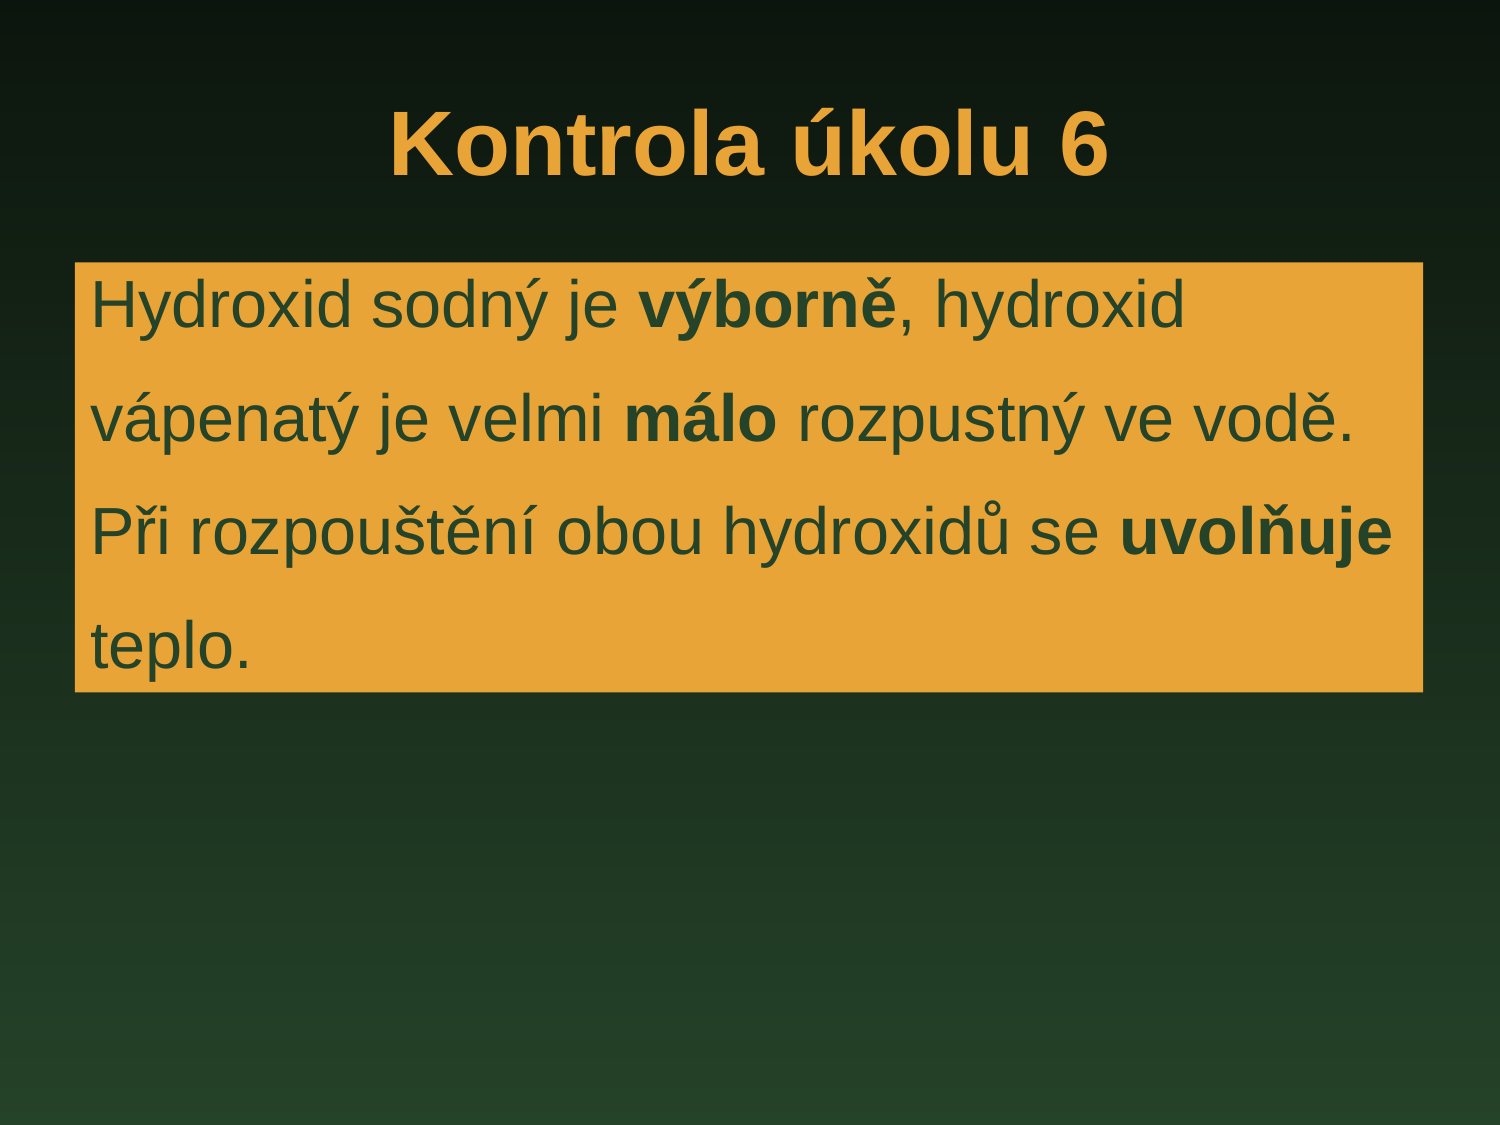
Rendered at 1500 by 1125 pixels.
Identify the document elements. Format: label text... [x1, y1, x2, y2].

title Kontrola úkolu 6 [75, 45, 1426, 233]
list Hydroxid sodný je výborně, hydroxid vápenatý je velmi málo rozpustný ve vodě. Při rozpouštění obou hydroxidů se uvolňuje teplo. [74, 262, 1424, 693]
